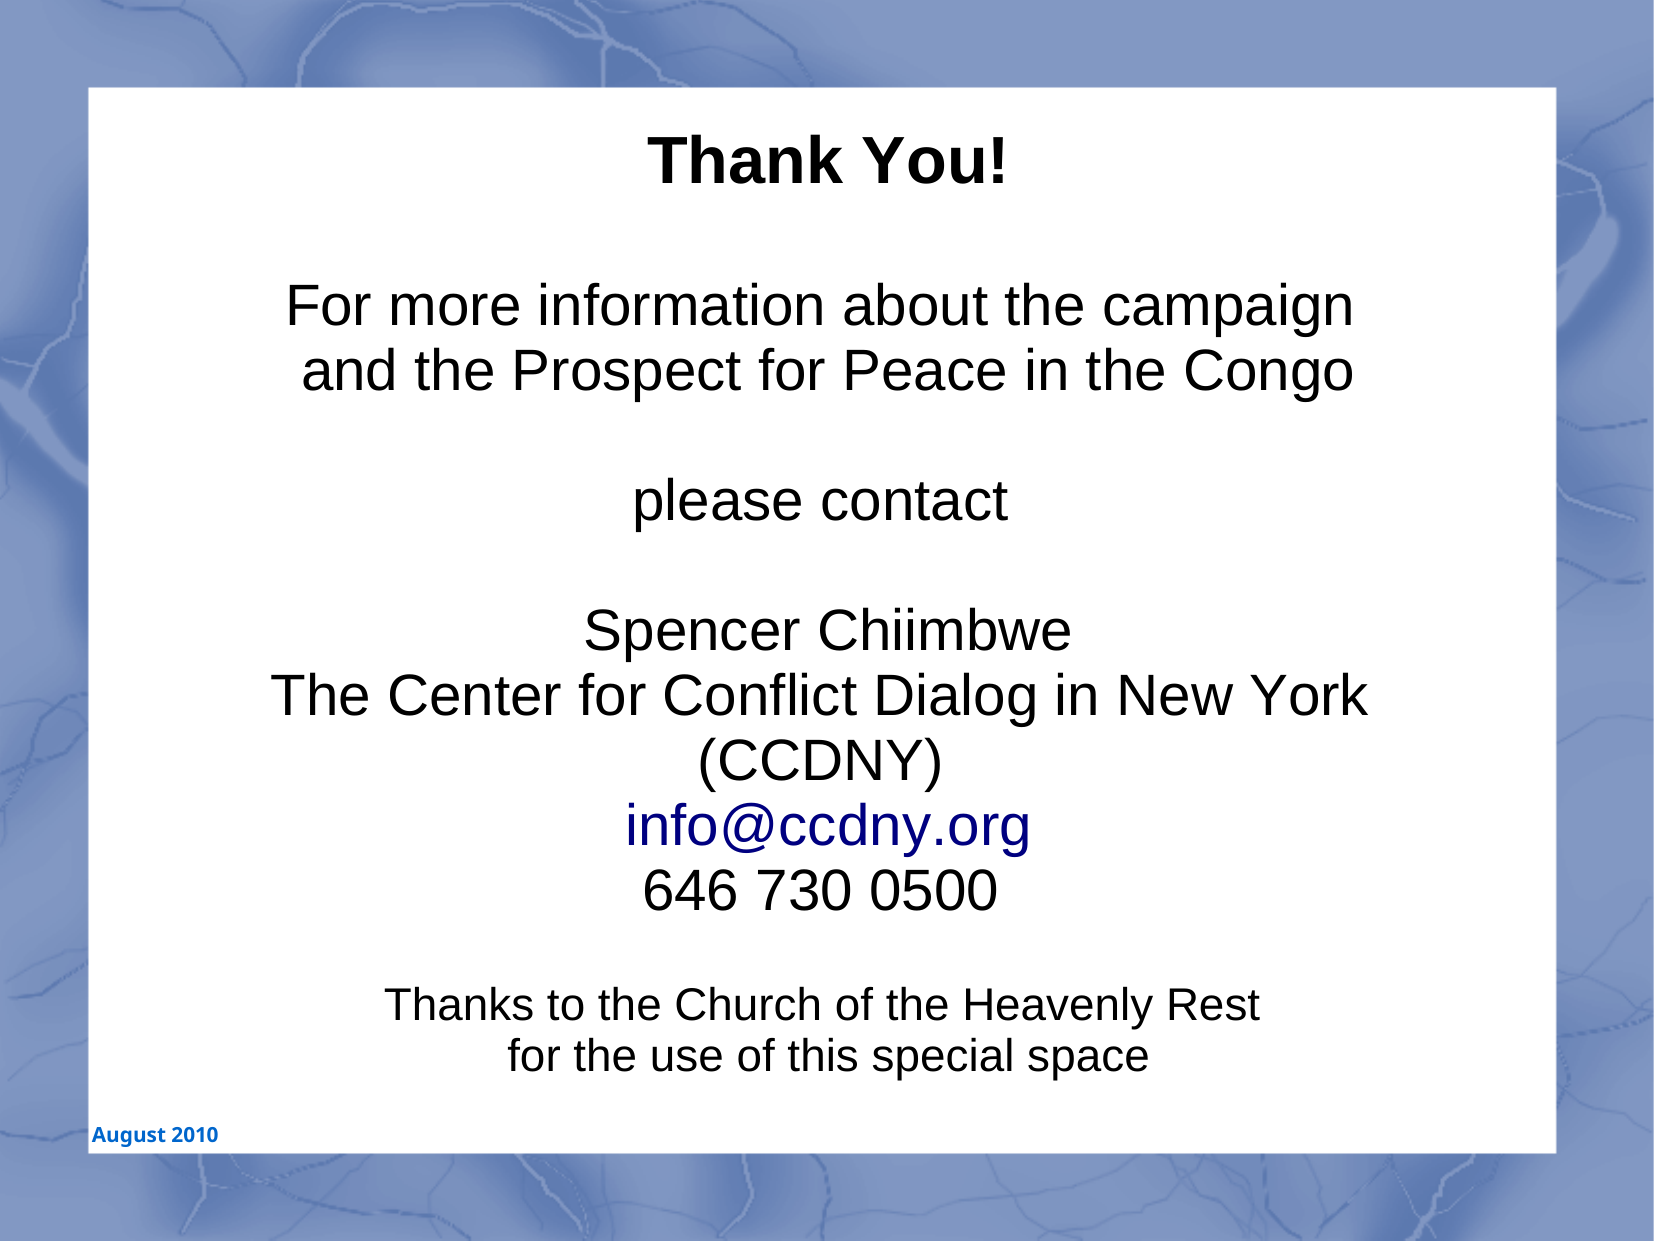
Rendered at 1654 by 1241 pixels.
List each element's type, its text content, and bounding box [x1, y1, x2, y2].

subtitle Thank You! For more information about the campaign and the Prospect for Peace in the Congo please contact Spencer Chiimbwe The Center for Conflict Dialog in New York (CCDNY) info@ccdny.org 646 730 0500 Thanks to the Church of the Heavenly Rest for the use of this special space [120, 124, 1538, 1080]
text_box August 2010 [77, 1113, 255, 1153]
picture [0, 0, 1654, 1241]
